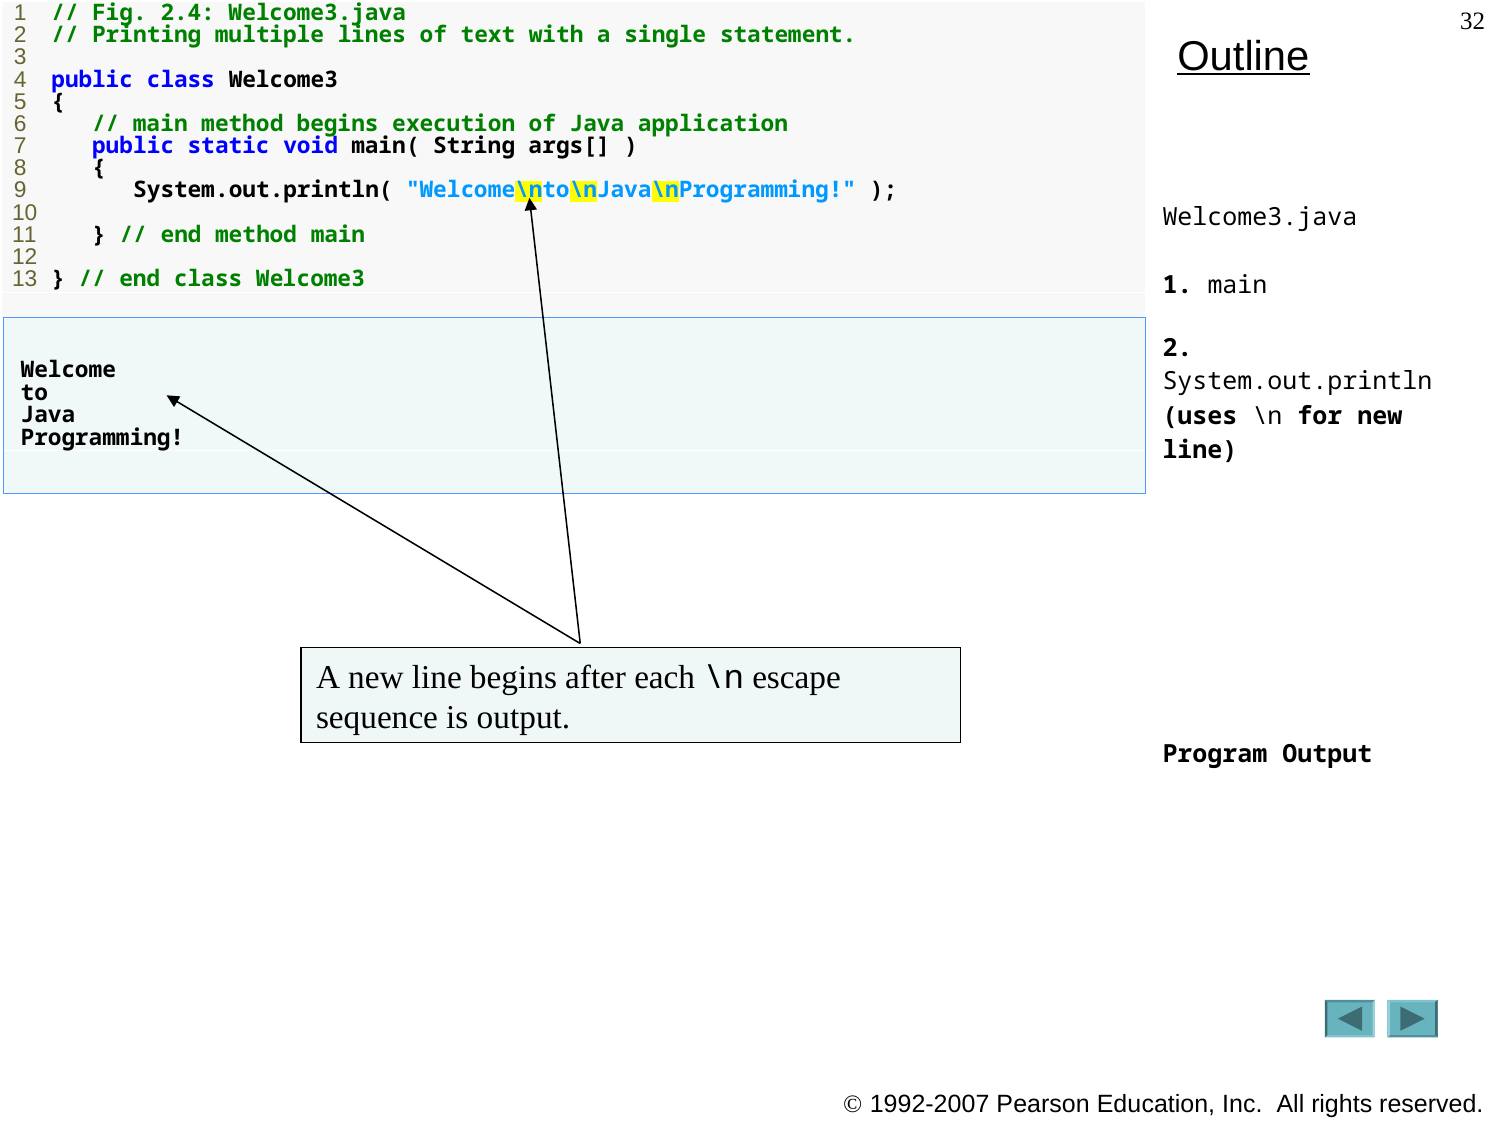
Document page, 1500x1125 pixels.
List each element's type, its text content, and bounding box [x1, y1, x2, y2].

chart [2, 2, 1150, 894]
text_box A new line begins after each \n escape sequence is output. [301, 647, 961, 743]
title Outline [1162, 24, 1500, 91]
list Welcome3.java 1. main 2. System.out.println (uses \n for new line) Program Output [1162, 191, 1463, 753]
